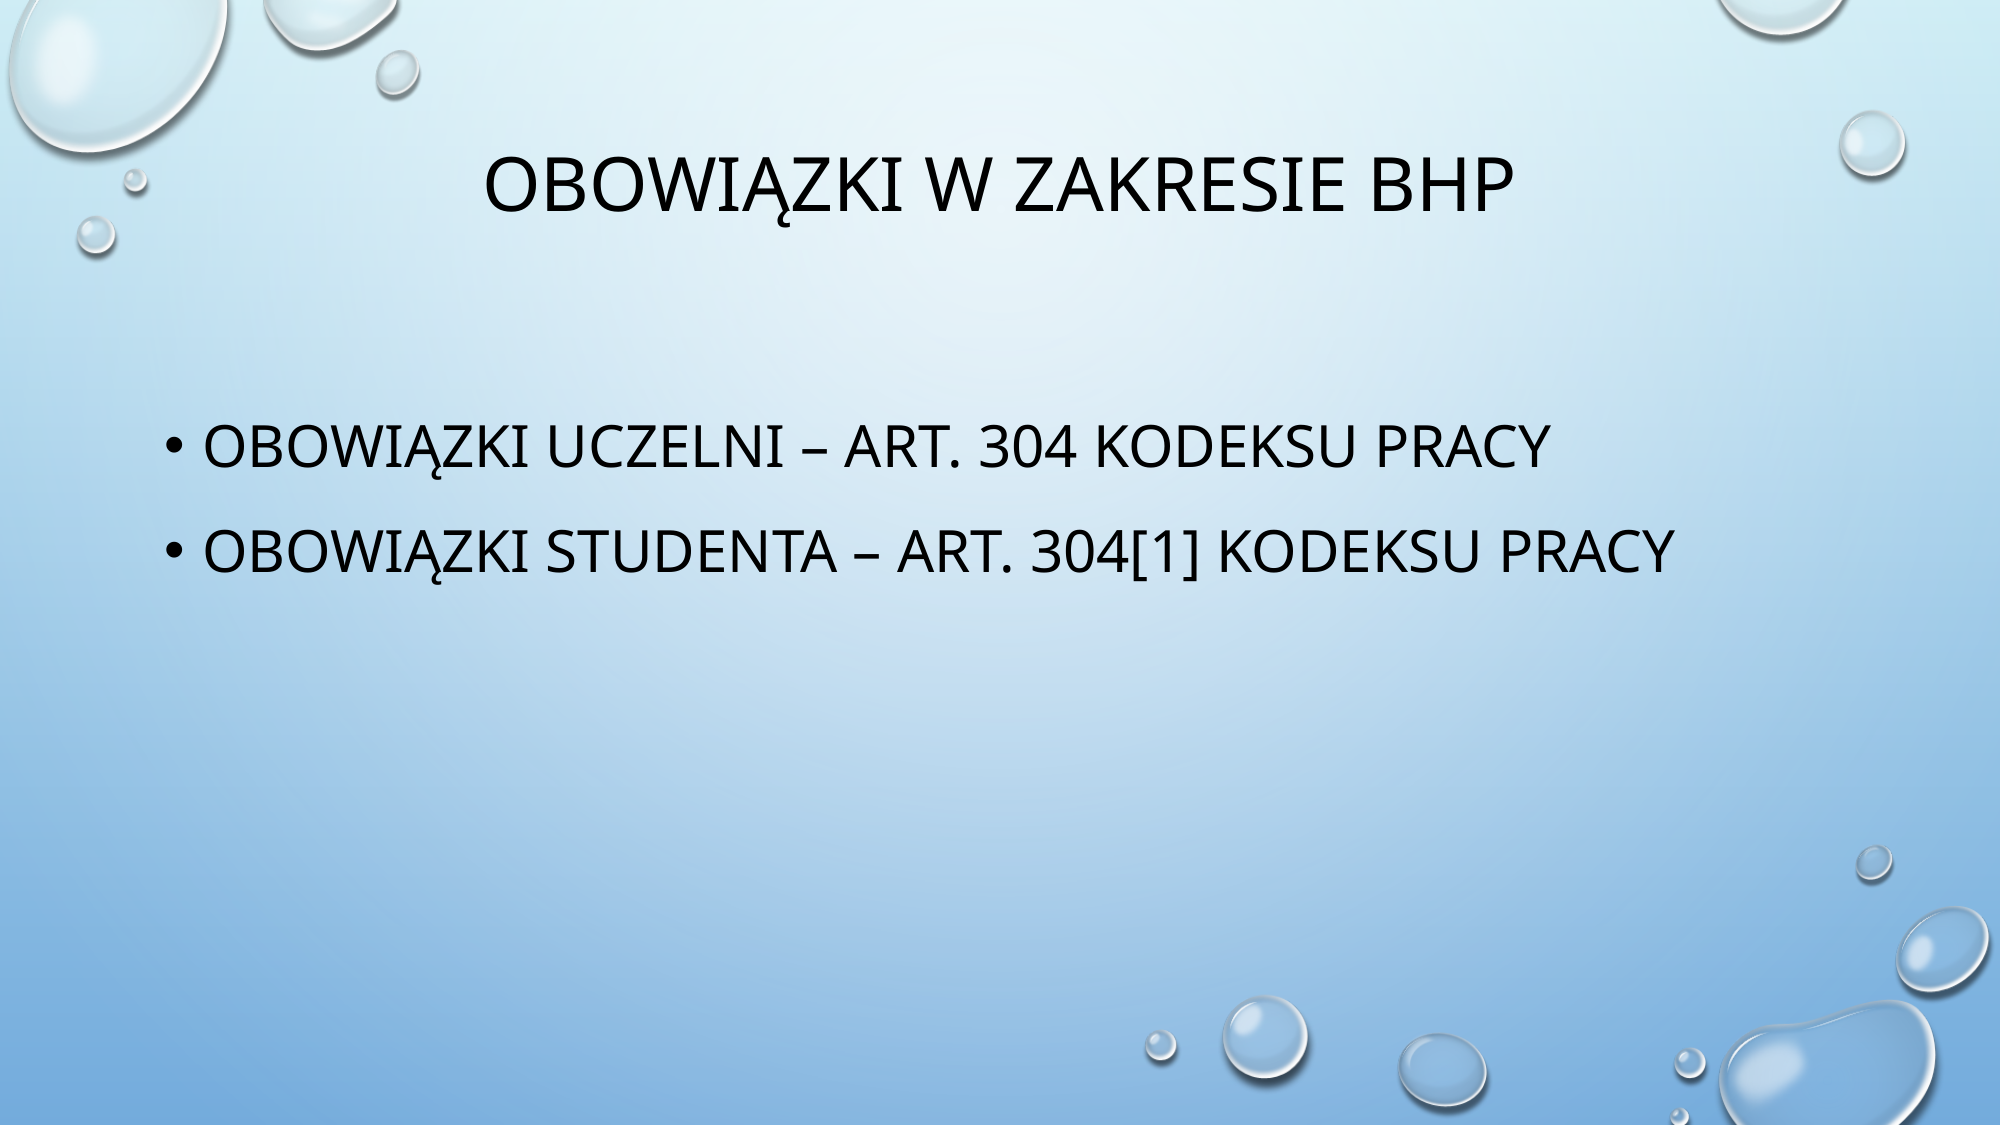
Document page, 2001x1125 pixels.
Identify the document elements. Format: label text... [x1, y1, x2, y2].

title obowiązki w zakresie bhp [149, 101, 1851, 364]
list Obowiązki uczelni – art. 304 Kodeksu pracy Obowiązki studenta – art. 304[1] Kodeksu pracy [149, 388, 1850, 950]
